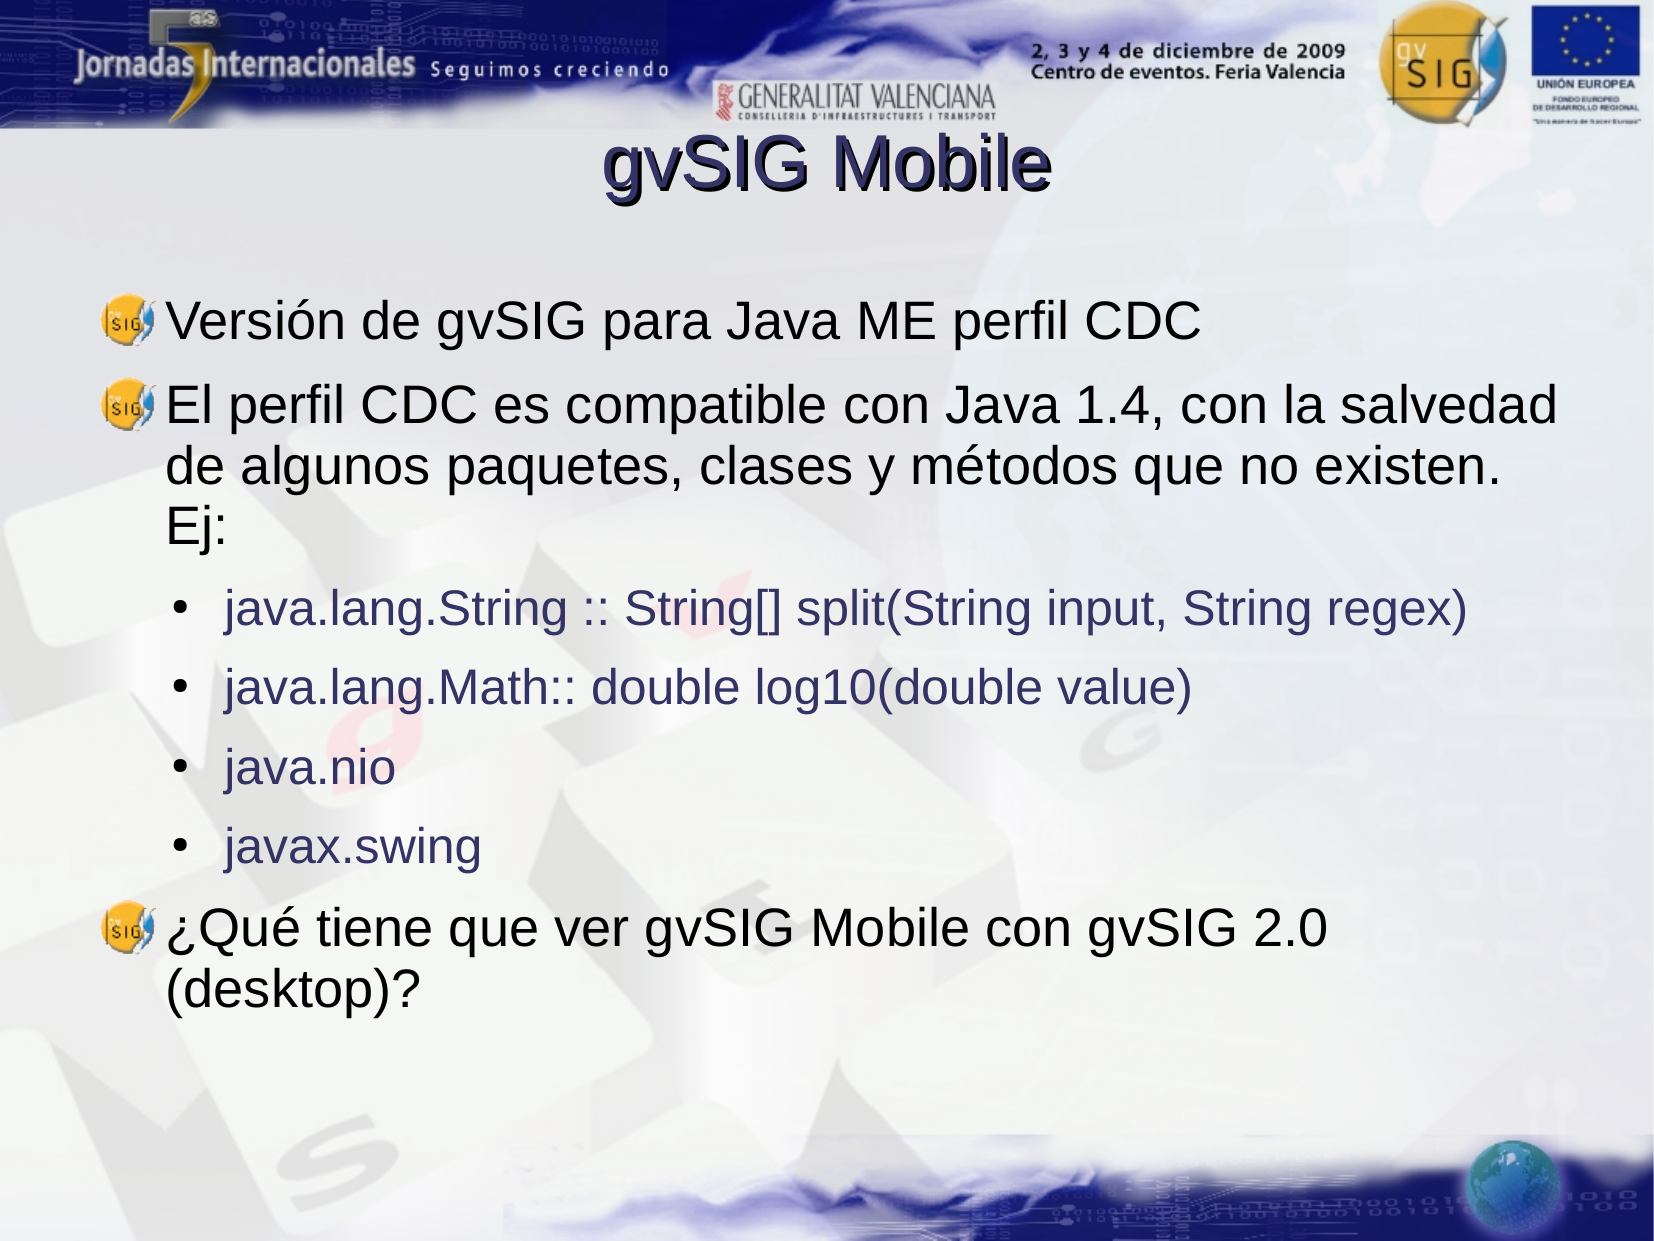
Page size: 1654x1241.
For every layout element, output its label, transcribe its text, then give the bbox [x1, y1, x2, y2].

picture [0, 0, 1654, 1241]
list Versión de gvSIG para Java ME perfil CDC El perfil CDC es compatible con Java 1.4, con la salvedad de algunos paquetes, clases y métodos que no existen. Ej: java.lang.String :: String[] split(String input, String regex) java.lang.Math:: double log10(double value) java.nio javax.swing ¿Qué tiene que ver gvSIG Mobile con gvSIG 2.0 (desktop)? [82, 290, 1571, 1109]
title gvSIG Mobile [82, 47, 1571, 258]
